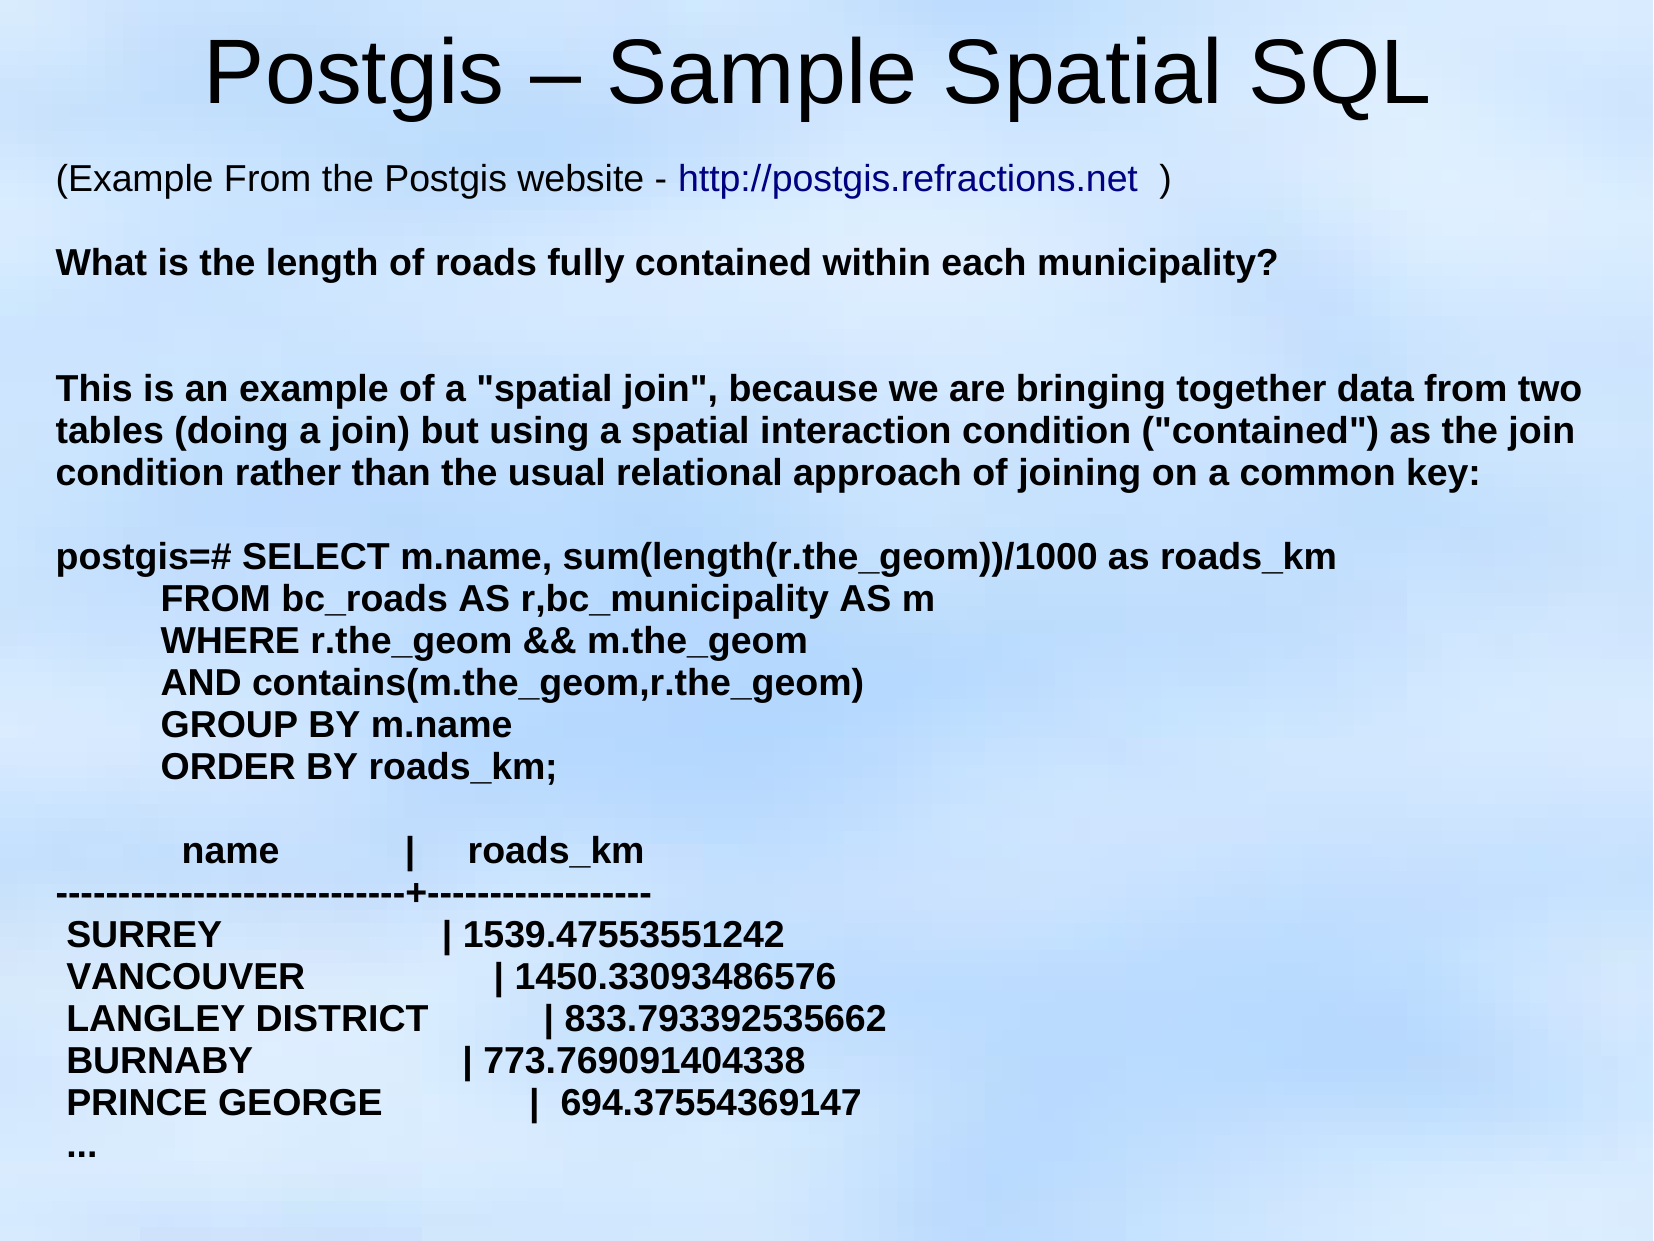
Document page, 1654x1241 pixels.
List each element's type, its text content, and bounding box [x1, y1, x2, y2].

text_box (Example From the Postgis website - http://postgis.refractions.net ) What is the length of roads fully contained within each municipality? This is an example of a "spatial join", because we are bringing together data from two tables (doing a join) but using a spatial interaction condition ("contained") as the join condition rather than the usual relational approach of joining on a common key: postgis=# SELECT m.name, sum(length(r.the_geom))/1000 as roads_km FROM bc_roads AS r,bc_municipality AS m WHERE r.the_geom && m.the_geom AND contains(m.the_geom,r.the_geom) GROUP BY m.name ORDER BY roads_km; name | roads_km ----------------------------+------------------ SURREY | 1539.47553551242 VANCOUVER | 1450.33093486576 LANGLEY DISTRICT | 833.793392535662 BURNABY | 773.769091404338 PRINCE GEORGE | 694.37554369147 ... [40, 149, 1653, 1201]
picture [0, 0, 1654, 1241]
title Postgis – Sample Spatial SQL [74, 0, 1563, 145]
